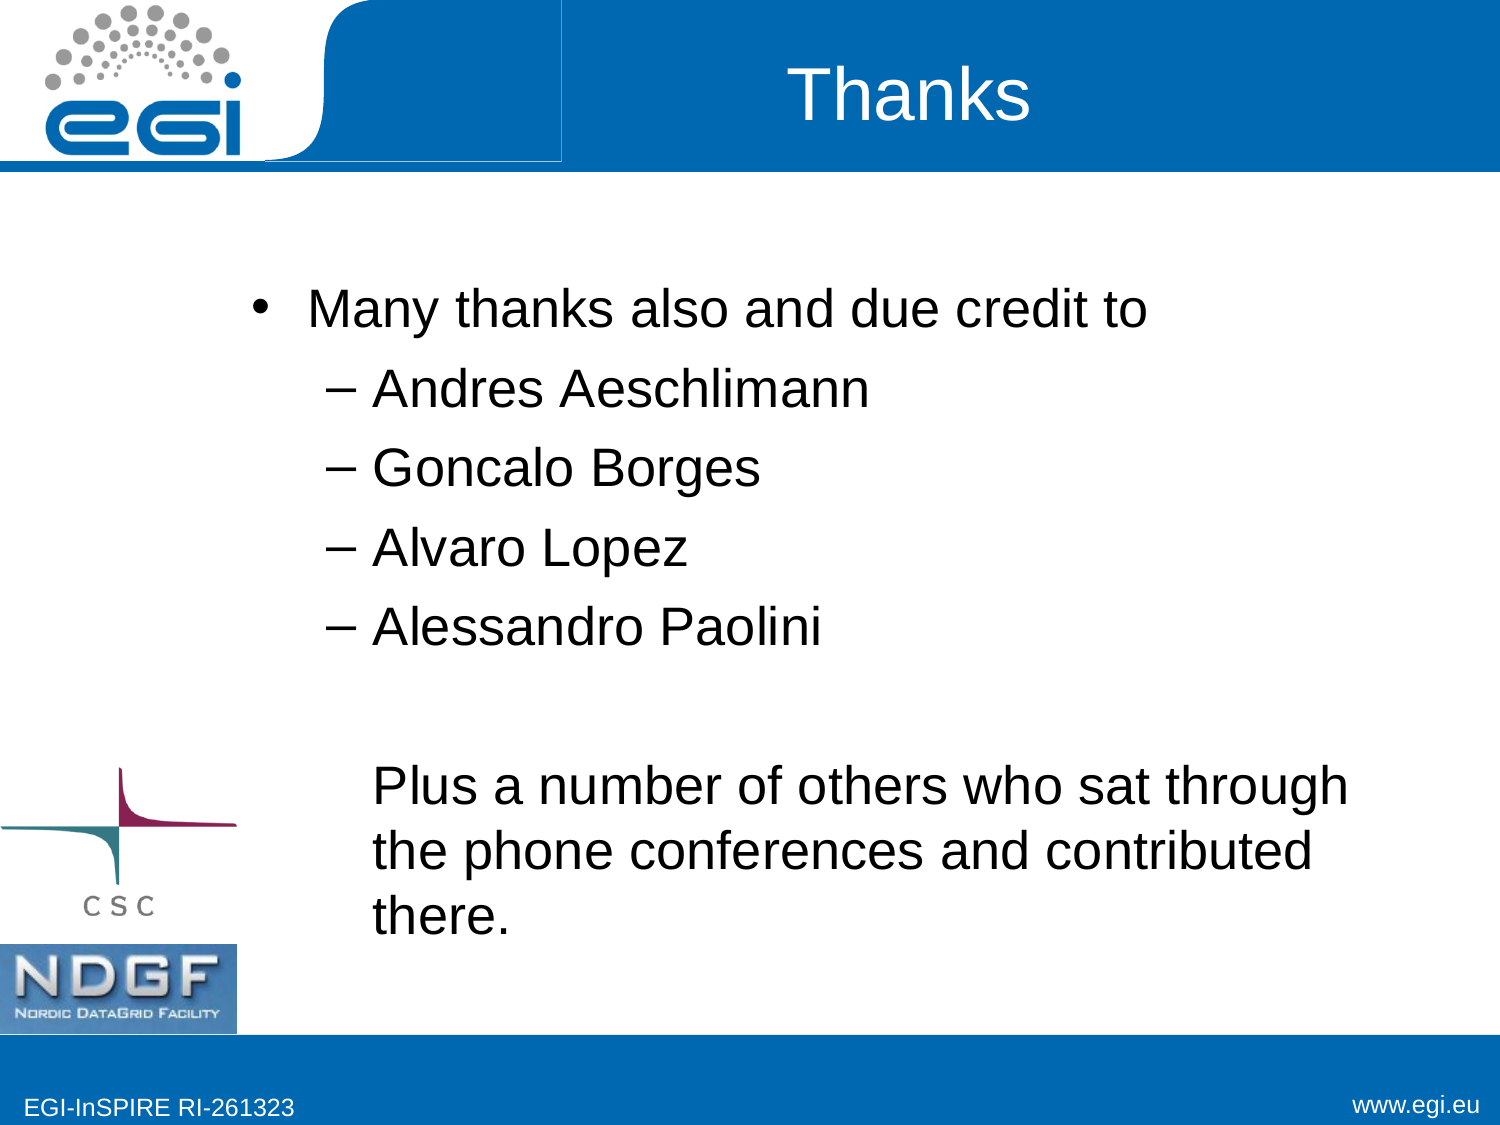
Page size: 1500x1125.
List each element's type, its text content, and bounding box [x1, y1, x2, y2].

title Thanks [348, 0, 1471, 208]
picture [0, 944, 237, 1034]
picture [0, 0, 265, 161]
list Many thanks also and due credit to Andres Aeschlimann Goncalo Borges Alvaro Lopez Alessandro Paolini Plus a number of others who sat through the phone conferences and contributed there. [236, 265, 1418, 1033]
picture [0, 767, 236, 916]
